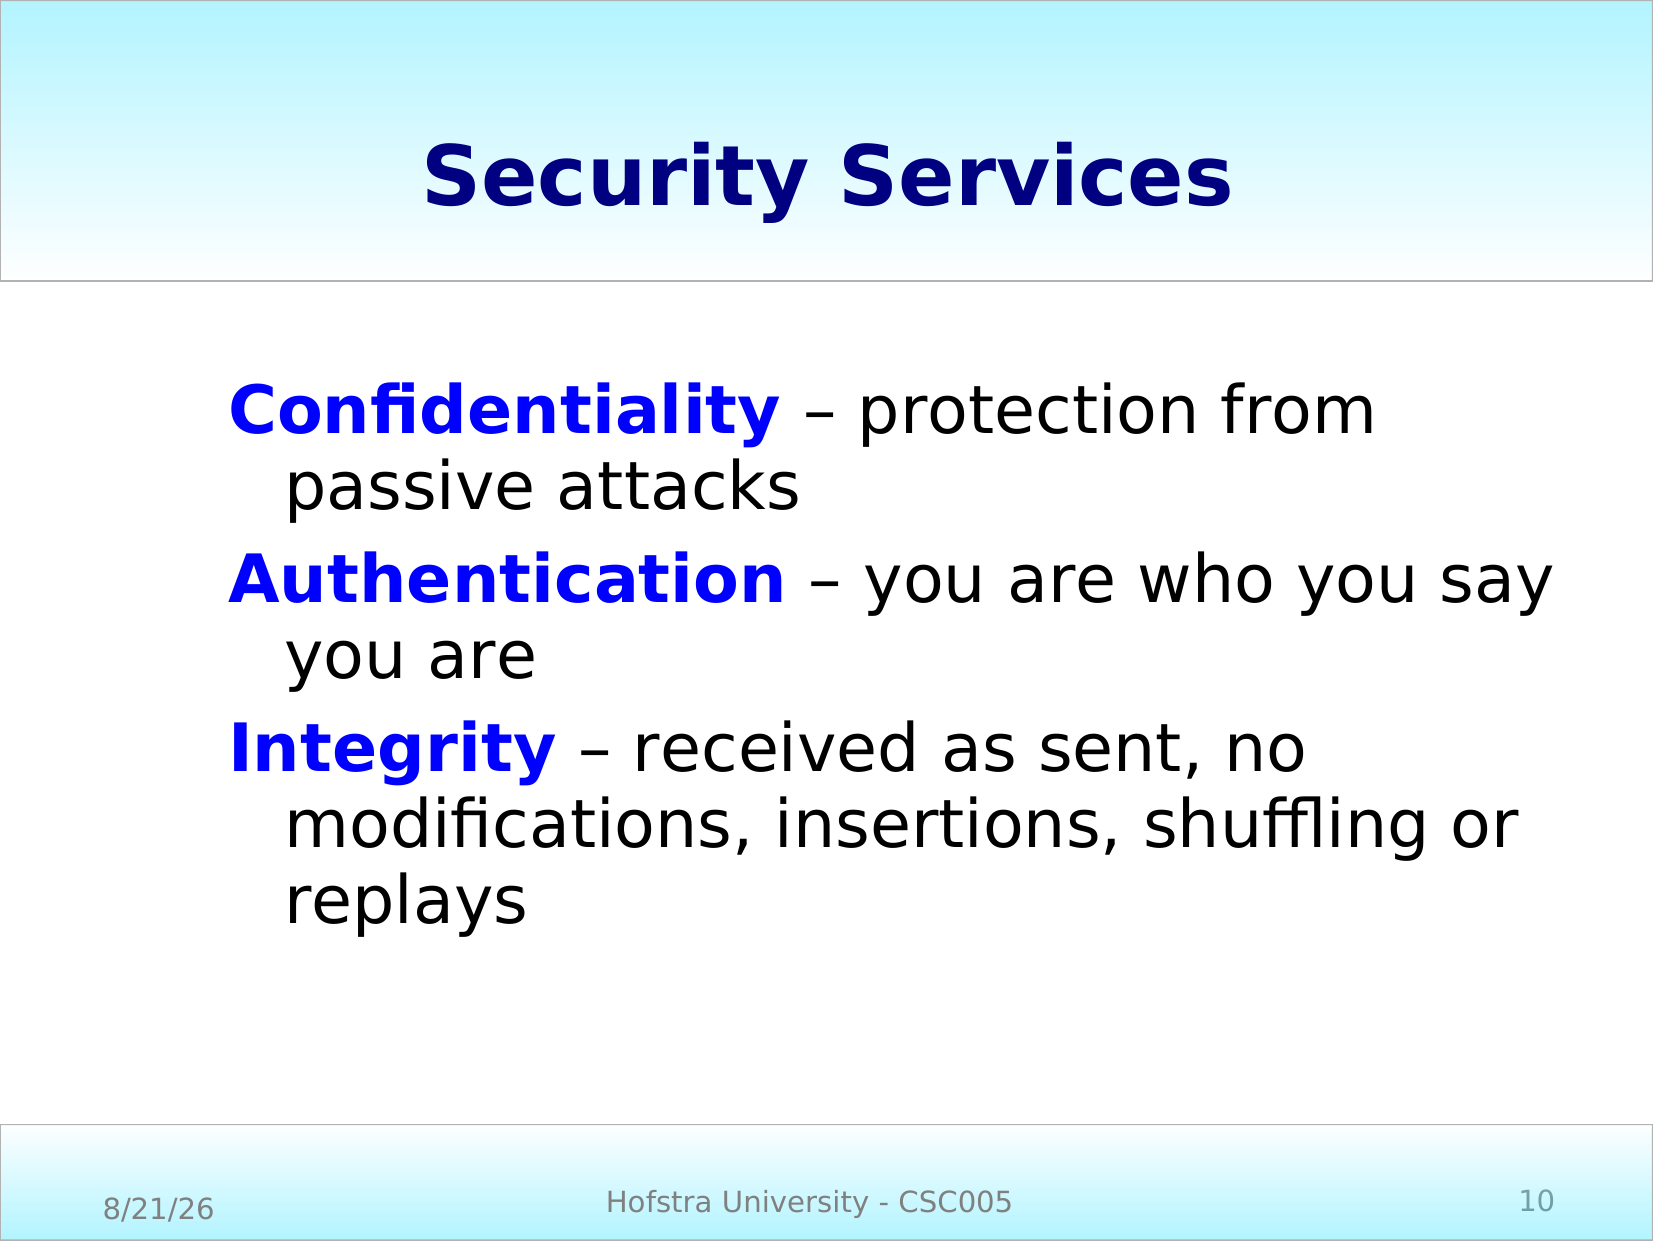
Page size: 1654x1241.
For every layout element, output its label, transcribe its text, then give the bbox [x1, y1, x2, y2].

title Security Services [123, 87, 1533, 233]
list Confidentiality – protection from passive attacks Authentication – you are who you say you are Integrity – received as sent, no modifications, insertions, shuffling or replays [213, 364, 1619, 1129]
